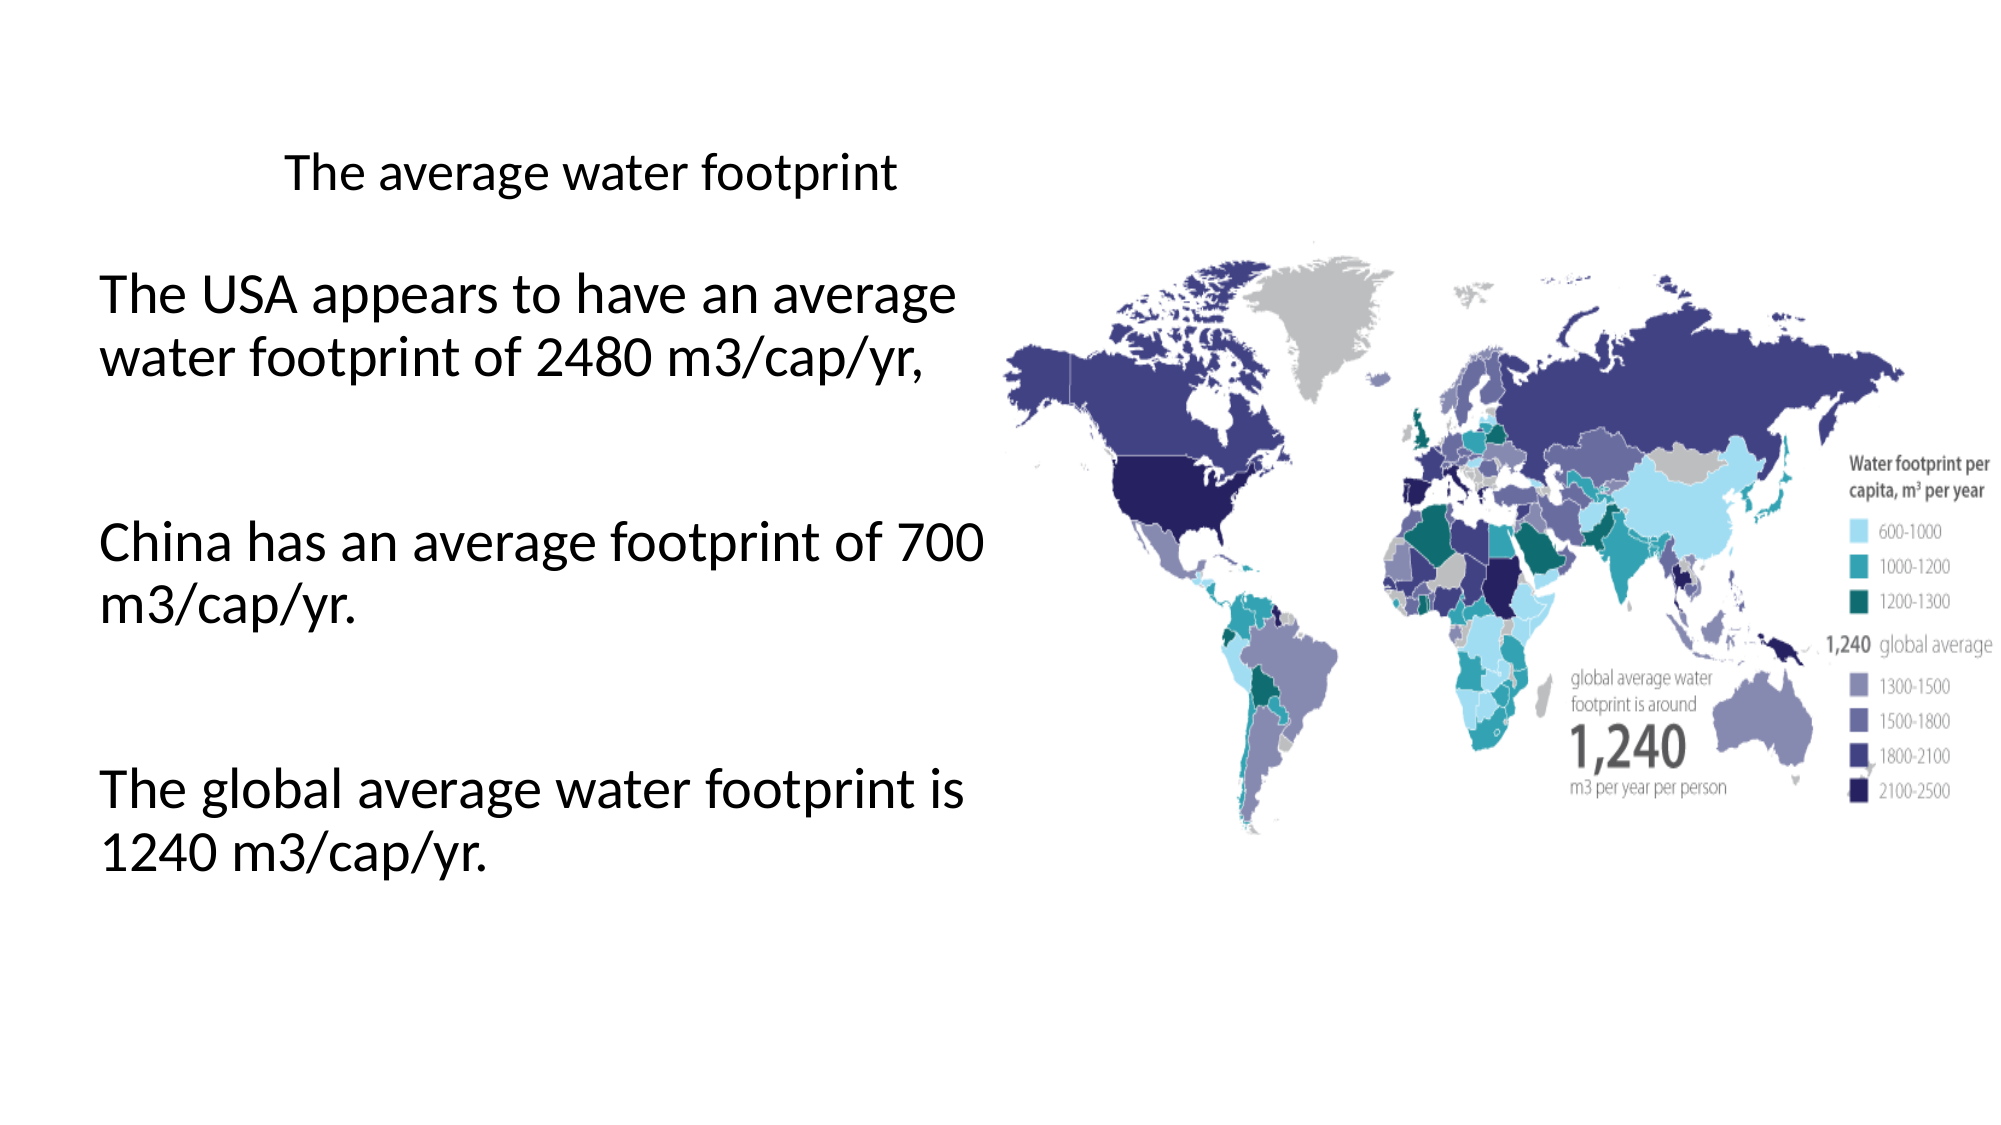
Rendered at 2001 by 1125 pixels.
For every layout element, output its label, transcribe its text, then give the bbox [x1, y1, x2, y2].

list The USA appears to have an average water footprint of 2480 m3/cap/yr, China has an average footprint of 700 m3/cap/yr. The global average water footprint is 1240 m3/cap/yr. [99, 263, 988, 1083]
title The average water footprint [137, 59, 1863, 263]
picture [987, 224, 2000, 862]
